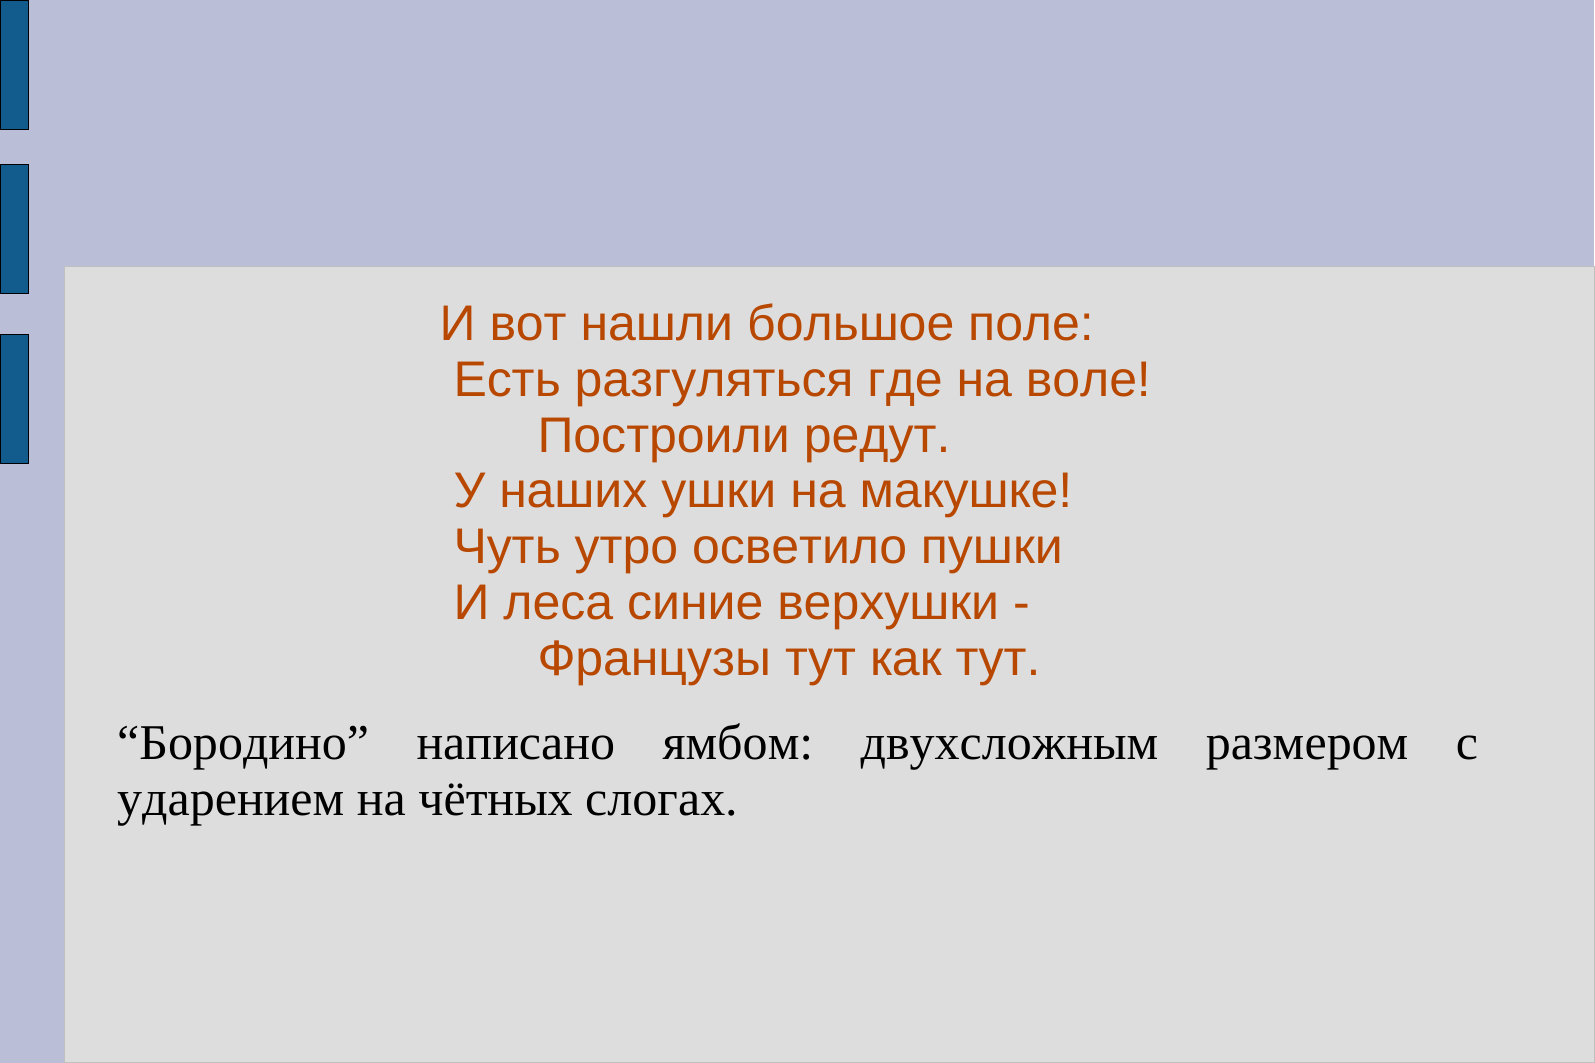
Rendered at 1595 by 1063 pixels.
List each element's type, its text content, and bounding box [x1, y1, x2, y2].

subtitle “Бородино” написано ямбом: двухсложным размером с ударением на чётных слогах. [117, 78, 1479, 966]
text_box И вот нашли большое поле: Есть разгуляться где на воле! Построили редут. У наших ушки на макушке! Чуть утро осветило пушки И леса синие верхушки - Французы тут как тут. [439, 295, 1152, 686]
